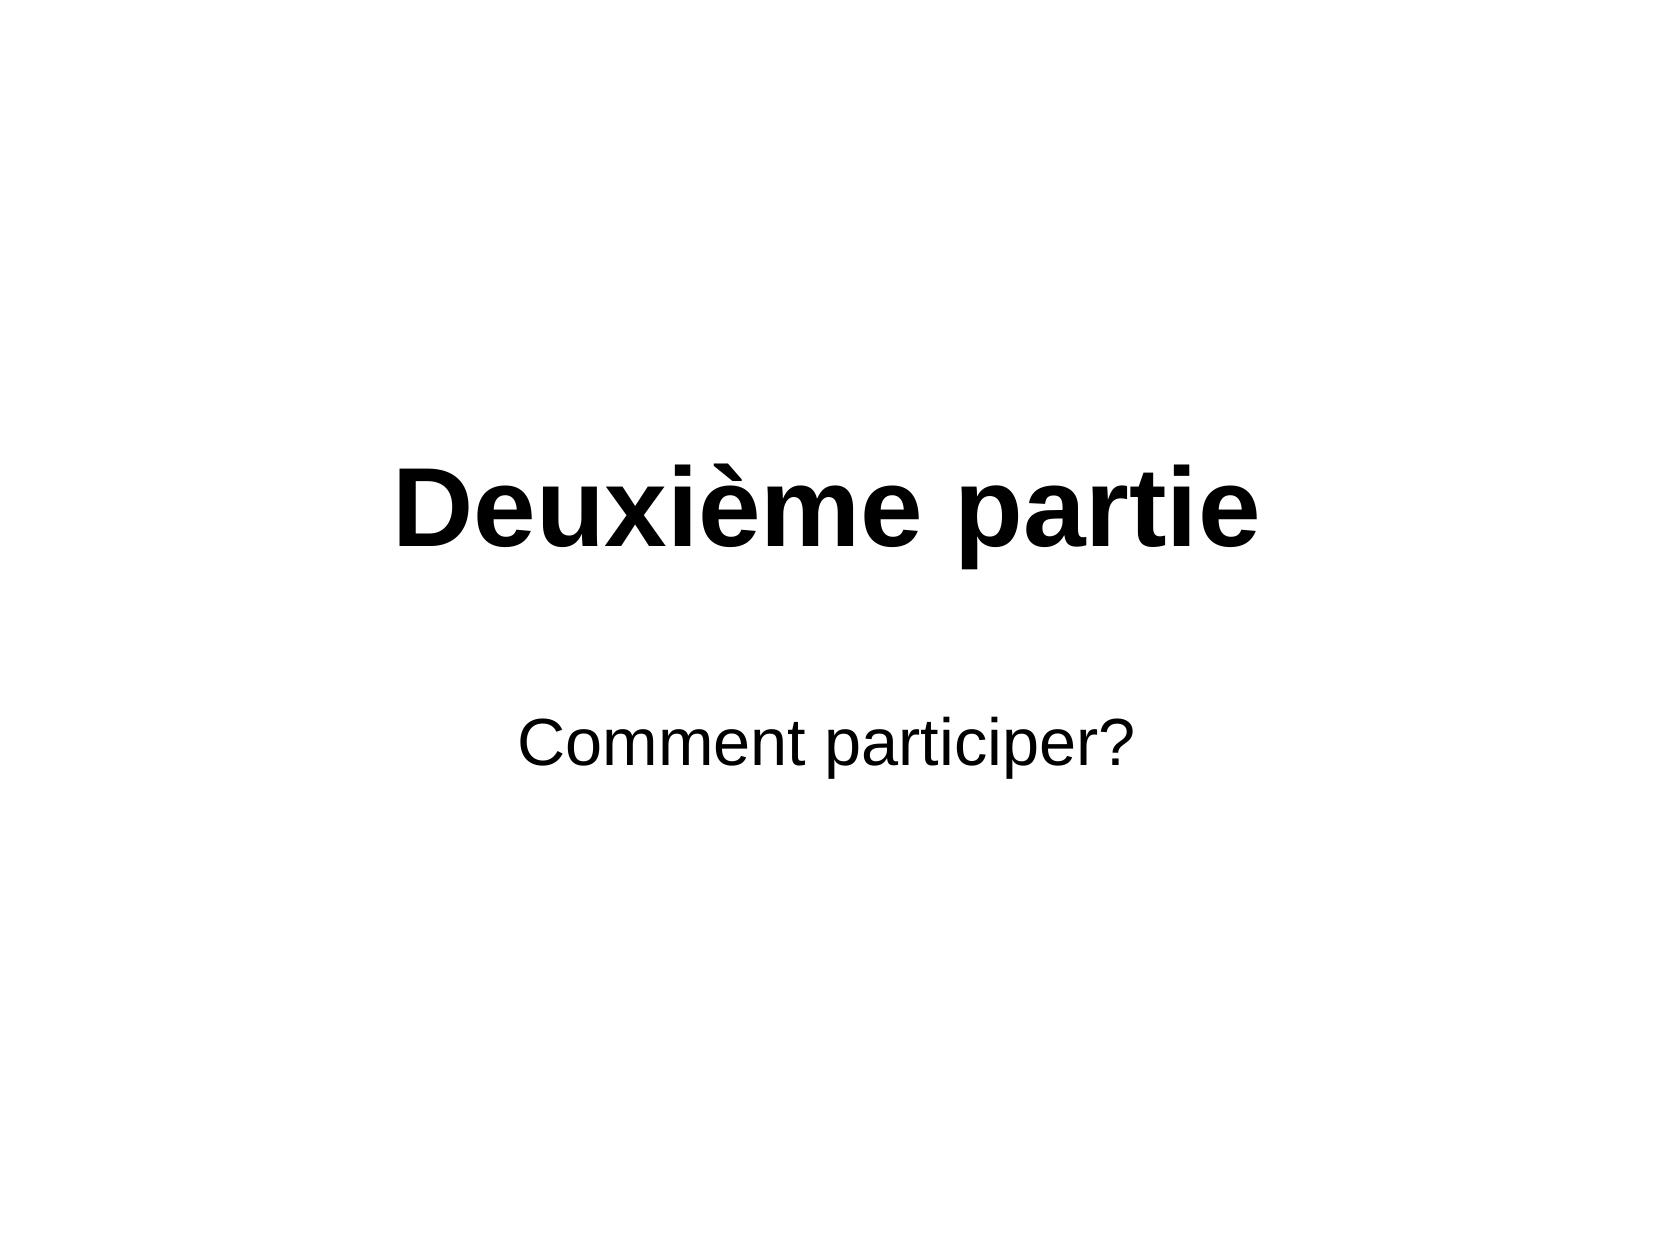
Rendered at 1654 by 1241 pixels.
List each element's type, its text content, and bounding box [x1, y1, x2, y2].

list Deuxième partie Comment participer? [82, 290, 1571, 1010]
